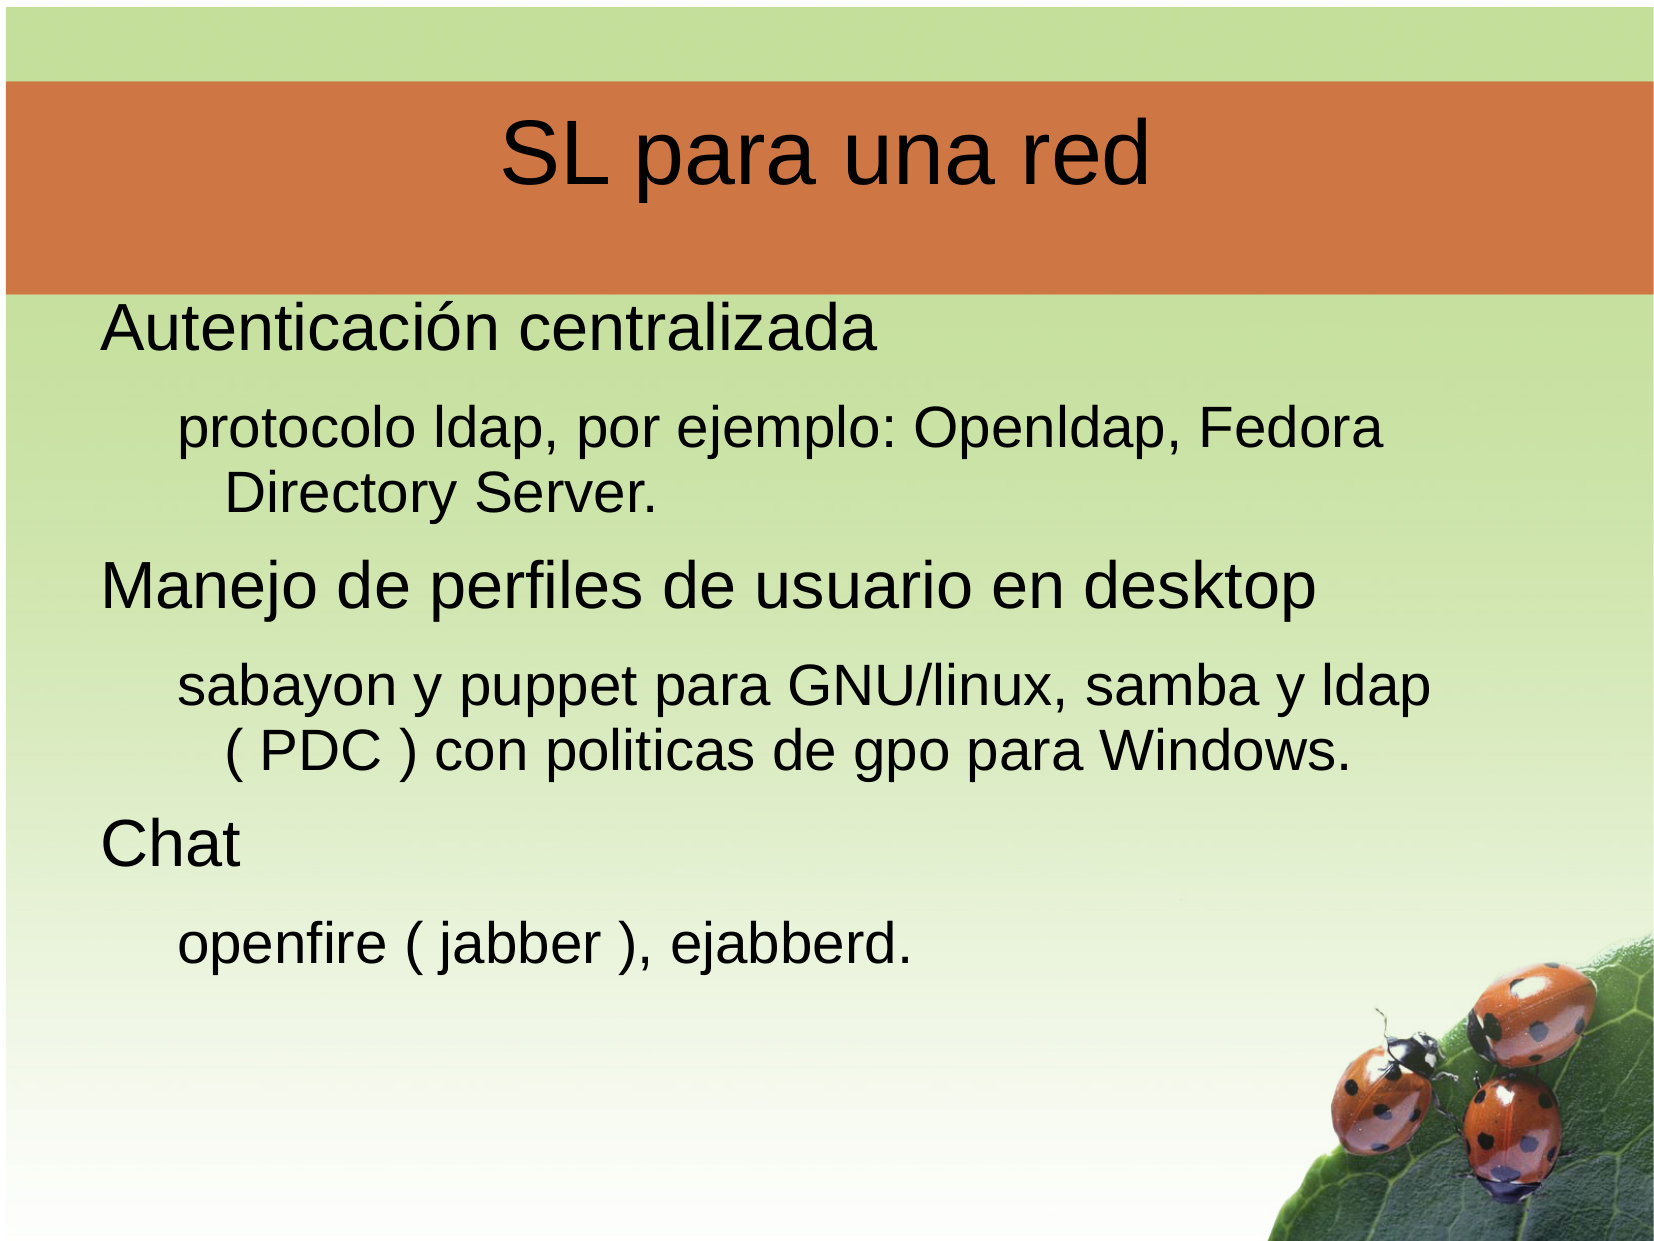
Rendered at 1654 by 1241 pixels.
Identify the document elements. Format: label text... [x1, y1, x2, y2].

picture [5, 7, 1654, 1241]
title SL para una red [82, 56, 1571, 250]
list Autenticación centralizada protocolo ldap, por ejemplo: Openldap, Fedora Directory Server. Manejo de perfiles de usuario en desktop sabayon y puppet para GNU/linux, samba y ldap ( PDC ) con politicas de gpo para Windows. Chat openfire ( jabber ), ejabberd. [82, 290, 1571, 1094]
